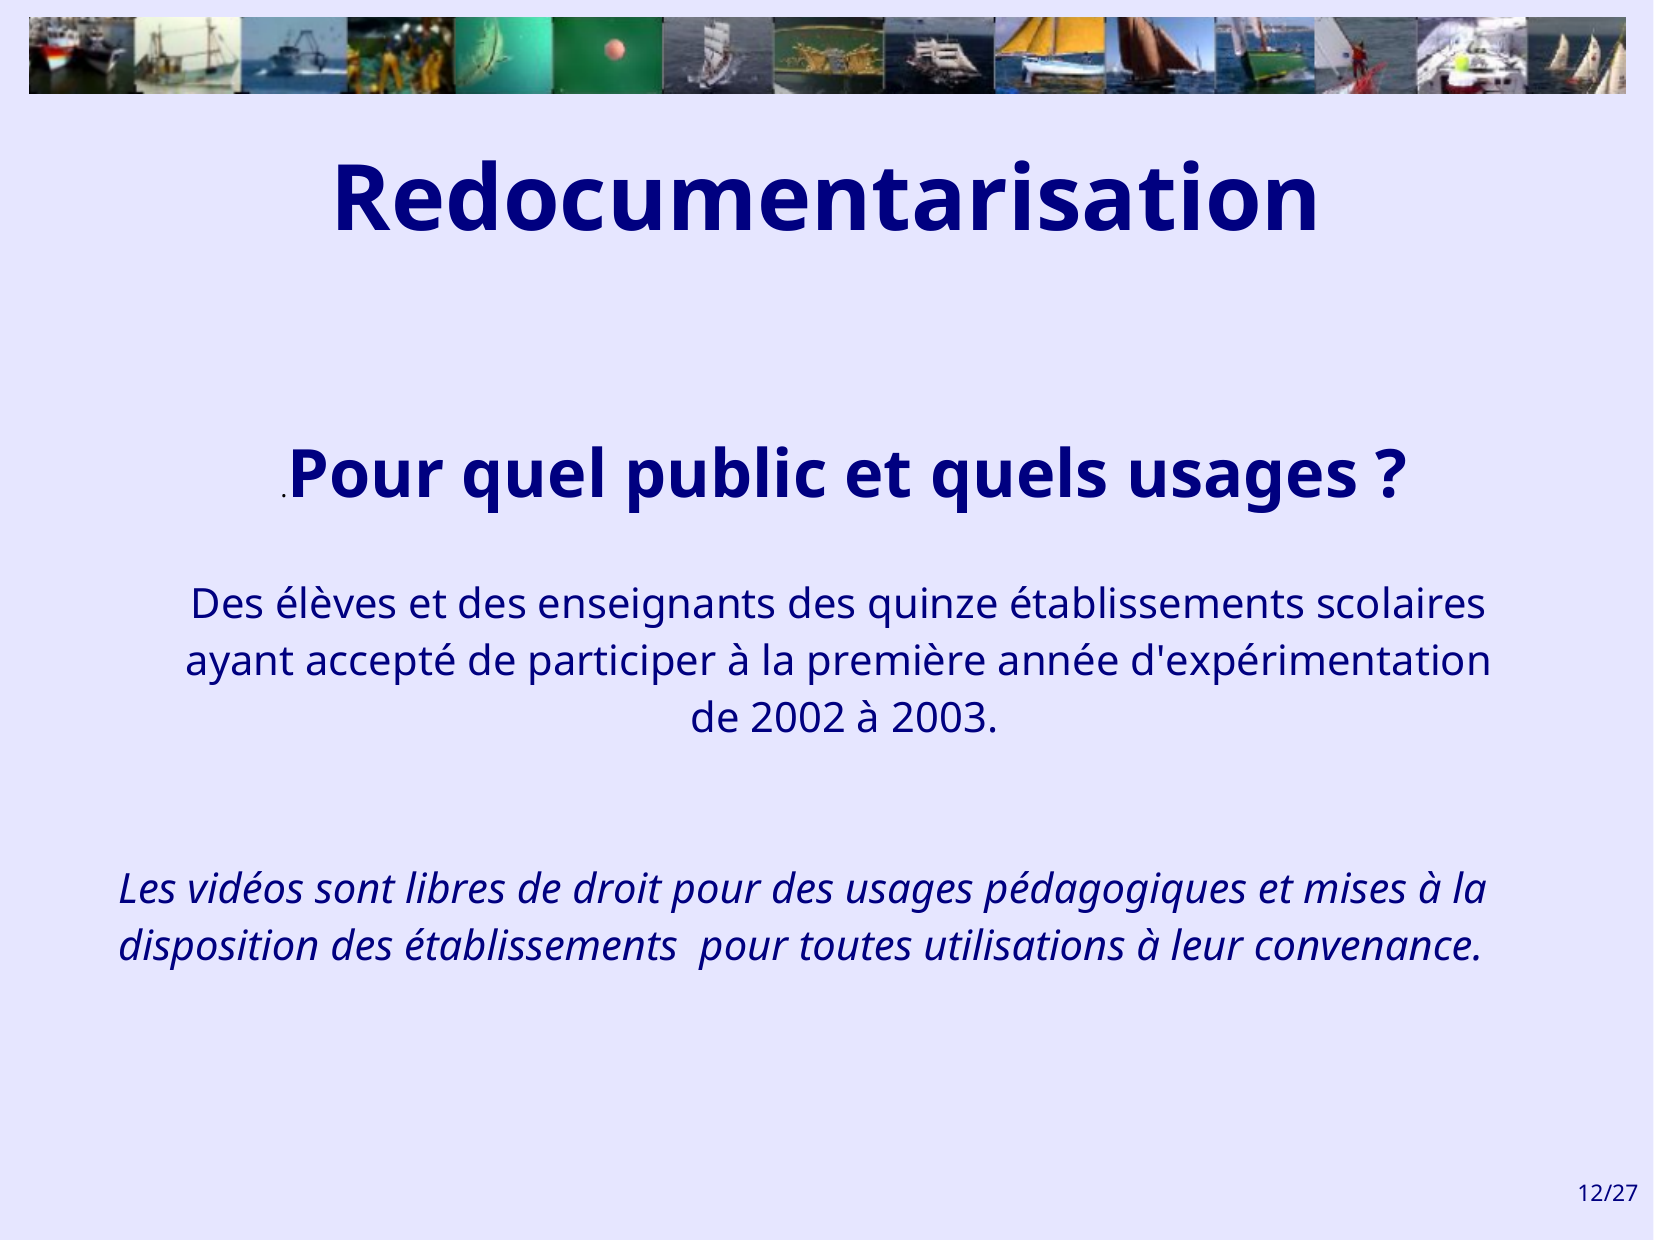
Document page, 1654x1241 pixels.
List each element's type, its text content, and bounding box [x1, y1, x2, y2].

picture [29, 17, 1626, 94]
subtitle .Pour quel public et quels usages ? Des élèves et des enseignants des quinze établissements scolaires ayant accepté de participer à la première année d'expérimentation de 2002 à 2003. Les vidéos sont libres de droit pour des usages pédagogiques et mises à la disposition des établissements pour toutes utilisations à leur convenance. [82, 290, 1571, 1109]
title Redocumentarisation [82, 108, 1571, 282]
